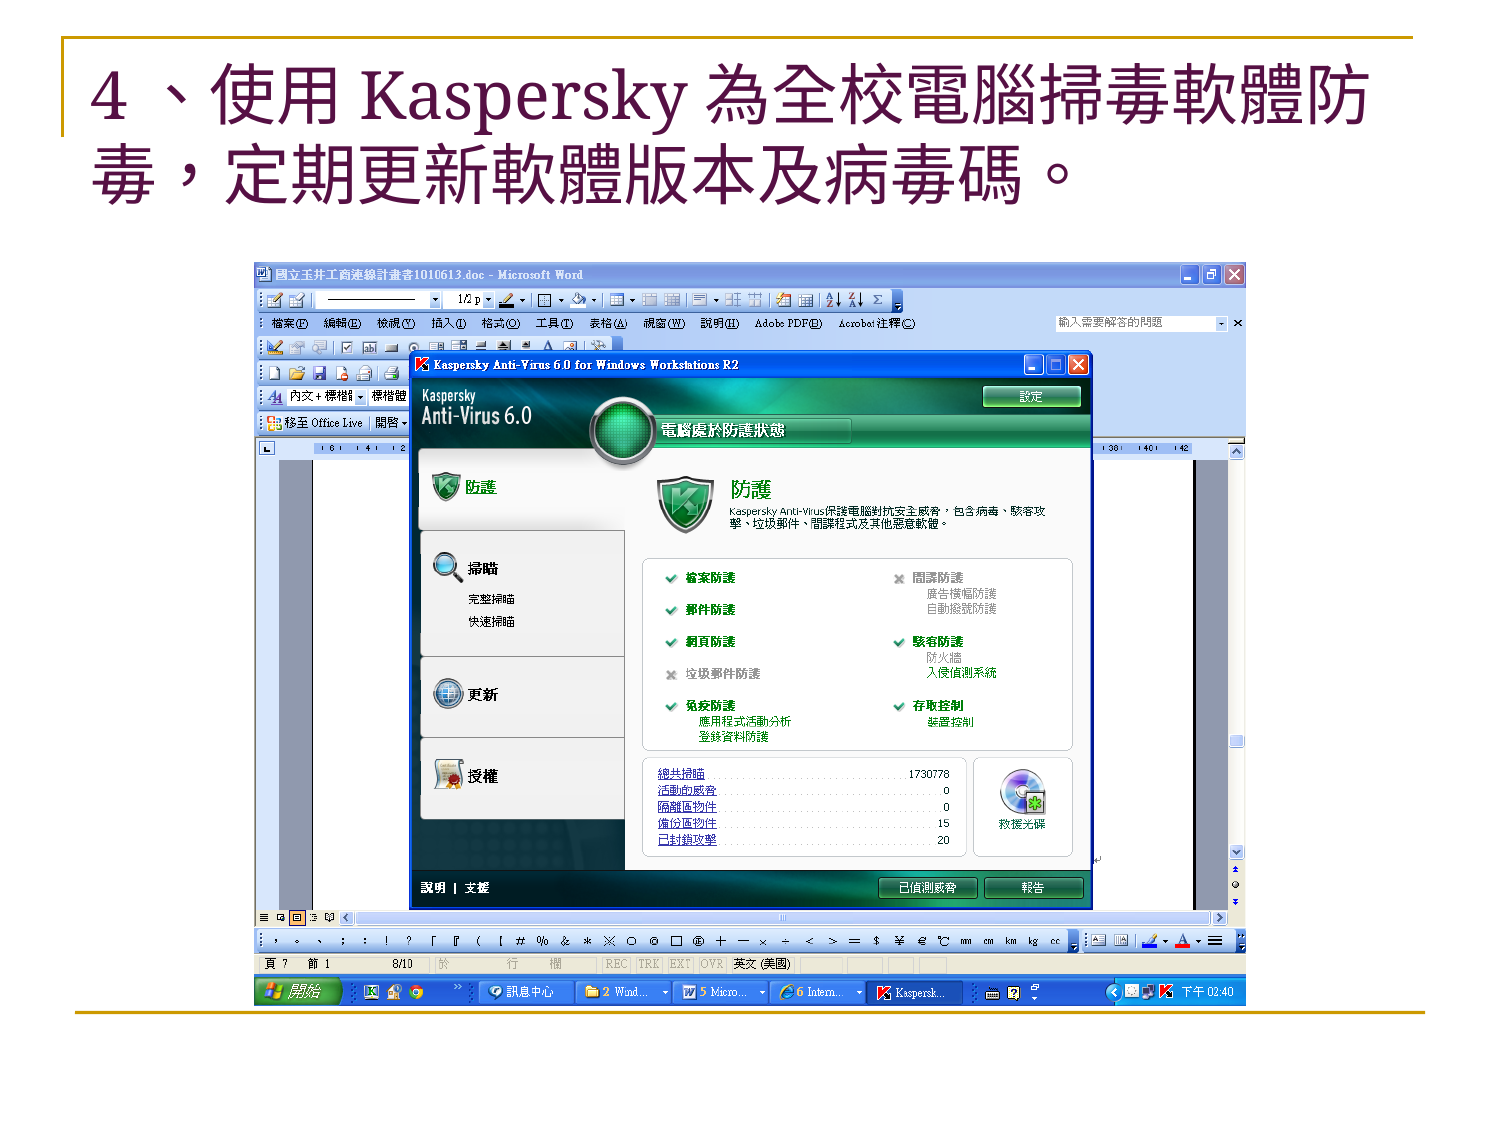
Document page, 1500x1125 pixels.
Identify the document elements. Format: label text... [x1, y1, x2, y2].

picture [254, 262, 1246, 1006]
title 4、使用Kaspersky為全校電腦掃毒軟體防毒，定期更新軟體版本及病毒碼。 [75, 45, 1426, 233]
